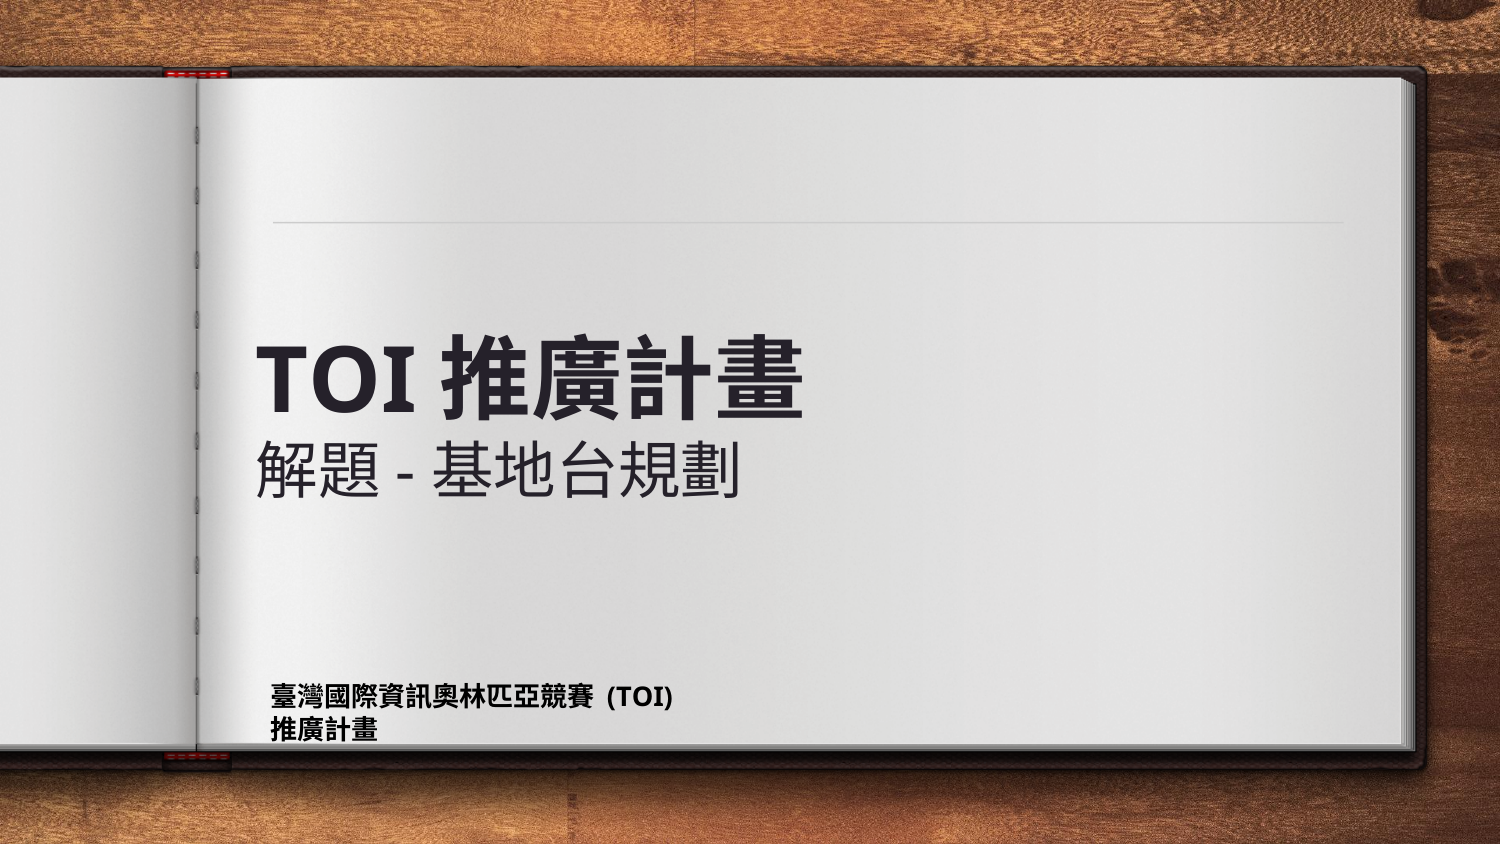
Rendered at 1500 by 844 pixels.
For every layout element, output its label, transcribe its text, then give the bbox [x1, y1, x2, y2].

text_box TOI推廣計畫 解題-基地台規劃 [240, 262, 894, 565]
